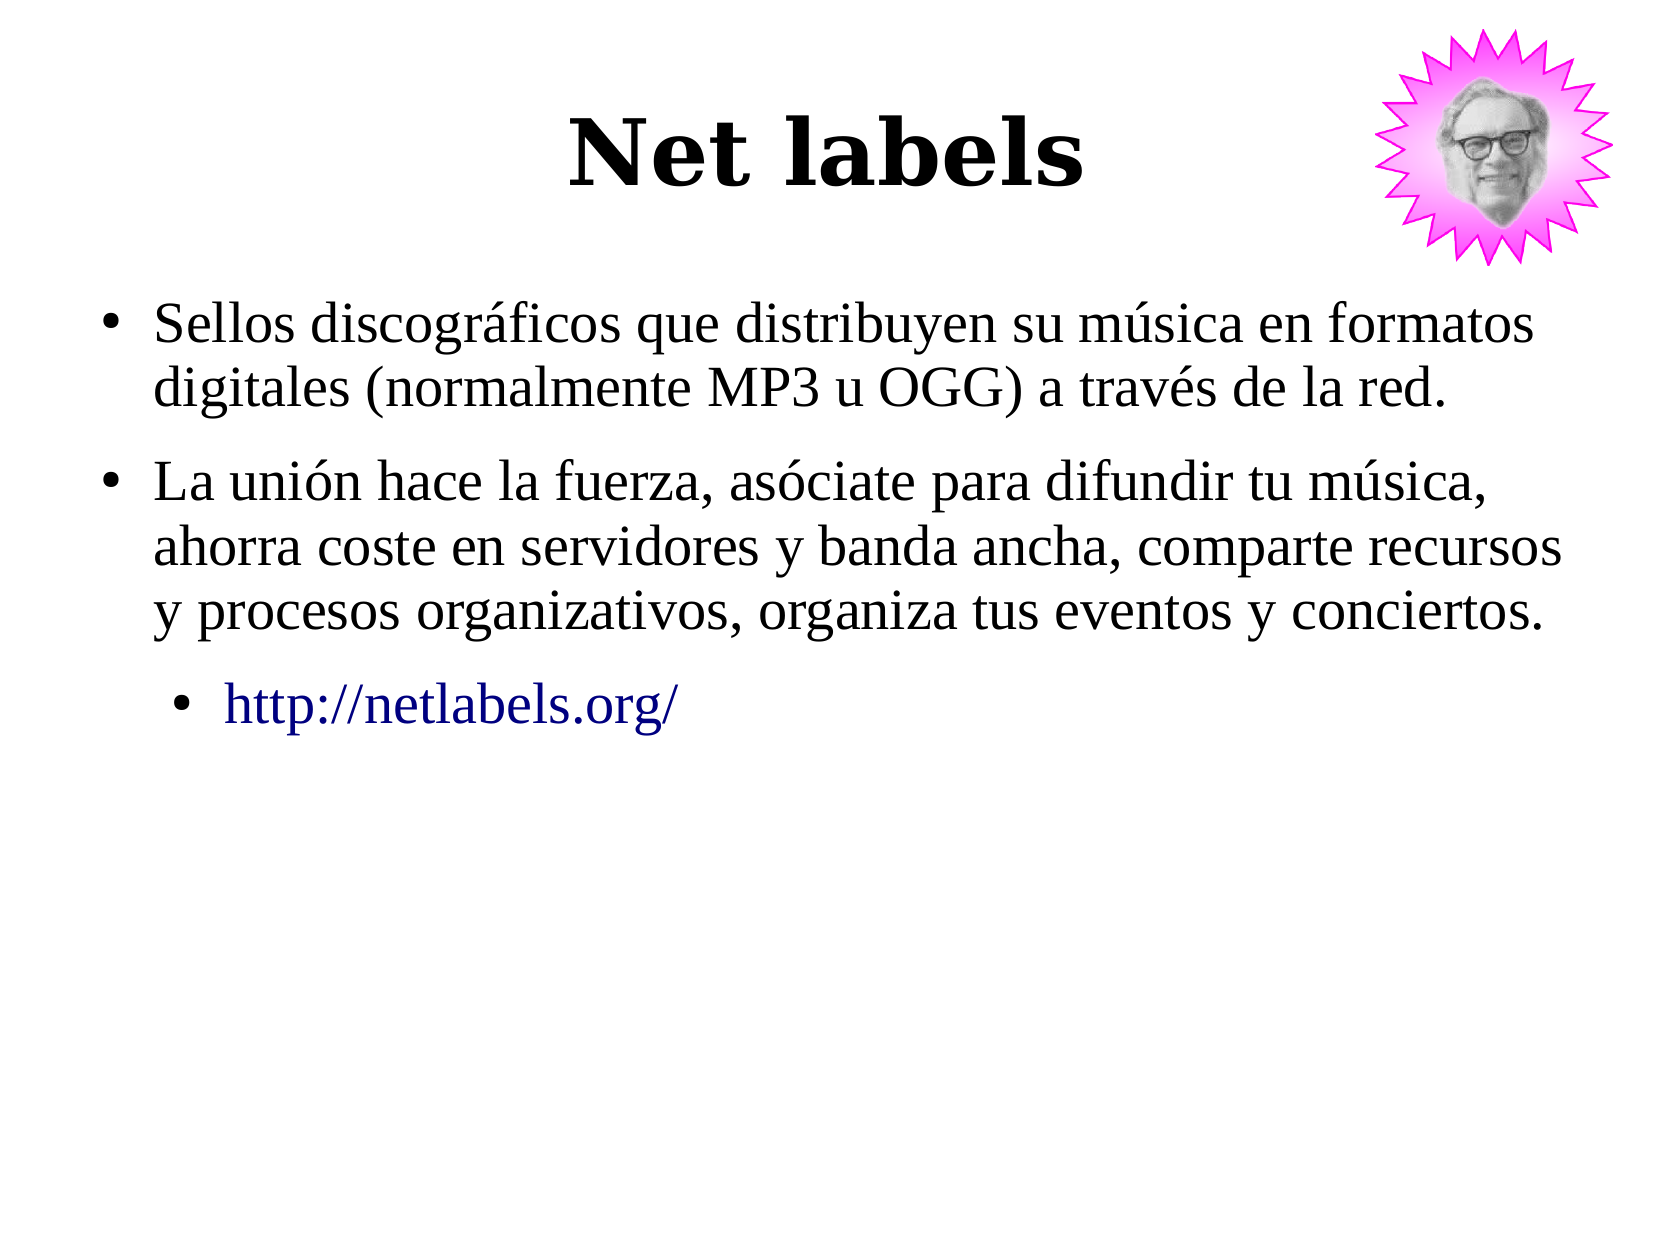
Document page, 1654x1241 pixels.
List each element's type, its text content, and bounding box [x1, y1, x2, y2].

picture [1375, 29, 1613, 266]
title Net labels [82, 49, 1375, 257]
list Sellos discográficos que distribuyen su música en formatos digitales (normalmente MP3 u OGG) a través de la red. La unión hace la fuerza, asóciate para difundir tu música, ahorra coste en servidores y banda ancha, comparte recursos y procesos organizativos, organiza tus eventos y conciertos. http://netlabels.org/ [82, 290, 1571, 1109]
